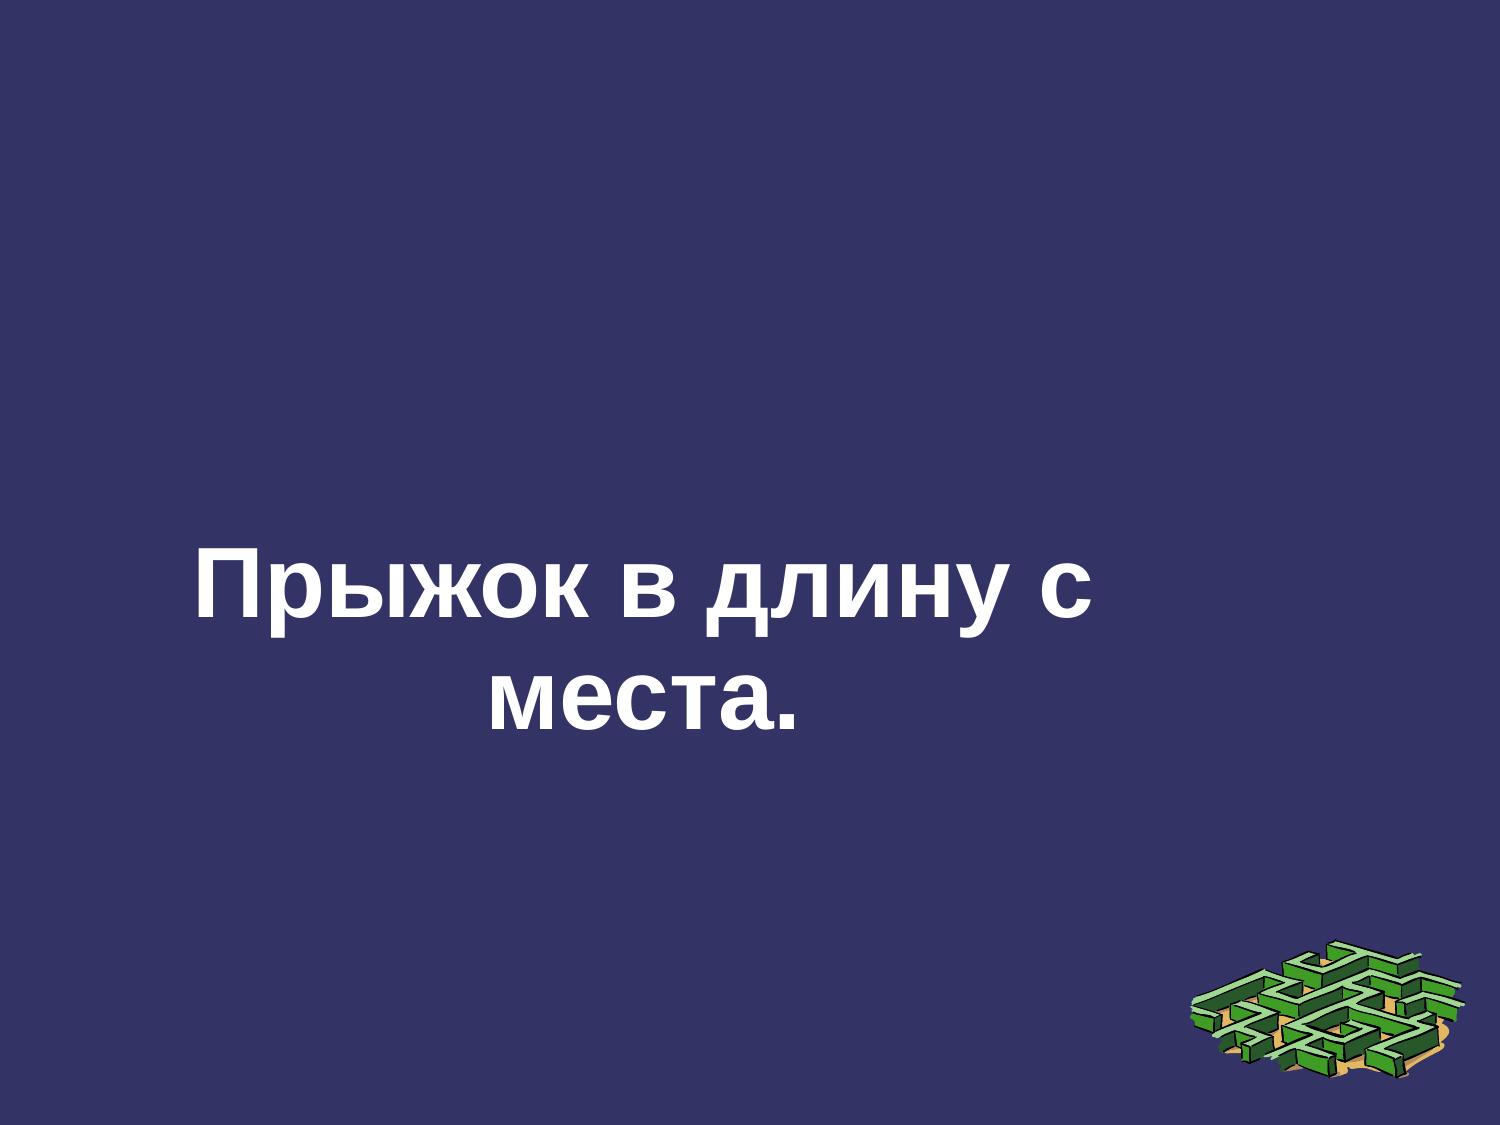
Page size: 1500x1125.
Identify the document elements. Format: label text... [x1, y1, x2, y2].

title Легкая атлетика Техника прыжка в длину с разбега способом «согнув ноги» Учитель физической культуры МАОУ лицей г.Бор Ердякова О.С. [100, 314, 1376, 870]
text_box Прыжок в длину с места. [141, 519, 1146, 823]
